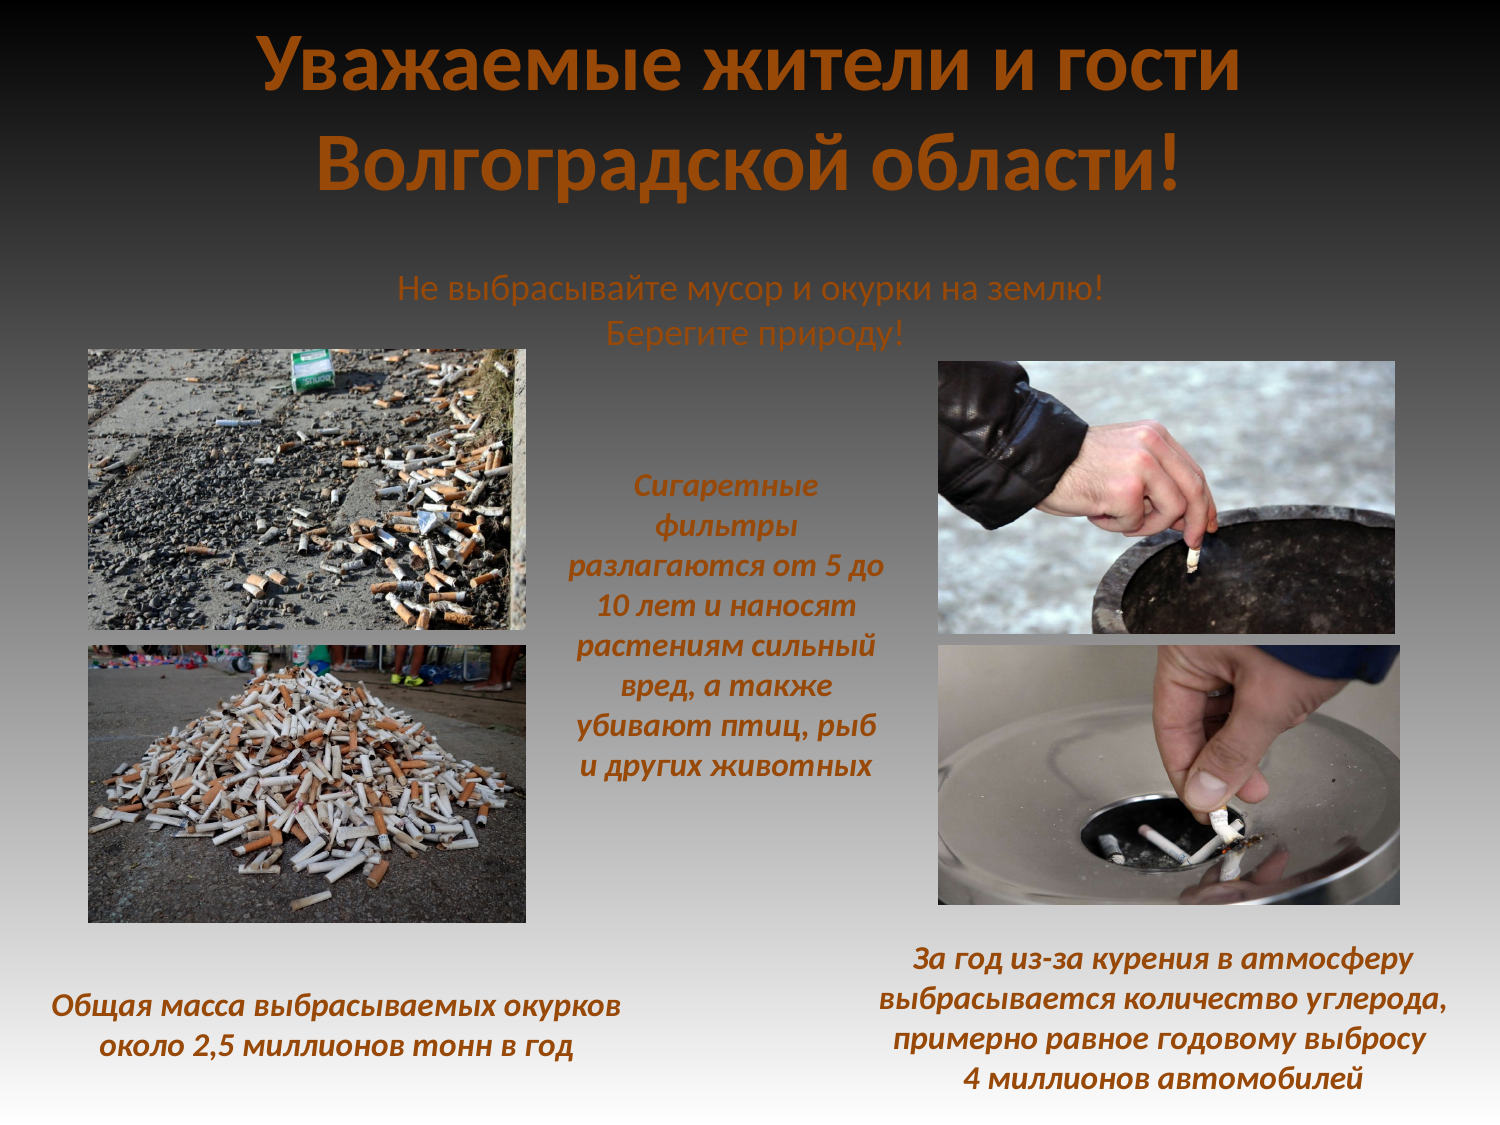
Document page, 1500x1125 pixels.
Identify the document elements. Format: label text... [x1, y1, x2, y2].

text_box Сигаретные фильтры разлагаются от 5 до 10 лет и наносят растениям сильный вред, а также убивают птиц, рыб и других животных [549, 456, 904, 791]
text_box За год из-за курения в атмосферу выбрасывается количество углерода, примерно равное годовому выбросу 4 миллионов автомобилей [856, 928, 1471, 1104]
picture [938, 645, 1400, 905]
text_box Общая масса выбрасываемых окурков около 2,5 миллионов тонн в год [17, 975, 656, 1071]
picture [88, 645, 526, 923]
text_box Не выбрасывайте мусор и окурки на землю! Берегите природу! [53, 255, 1459, 361]
picture [938, 361, 1395, 634]
picture [88, 349, 526, 631]
title Уважаемые жители и гости Волгоградской области! [0, 0, 1500, 242]
